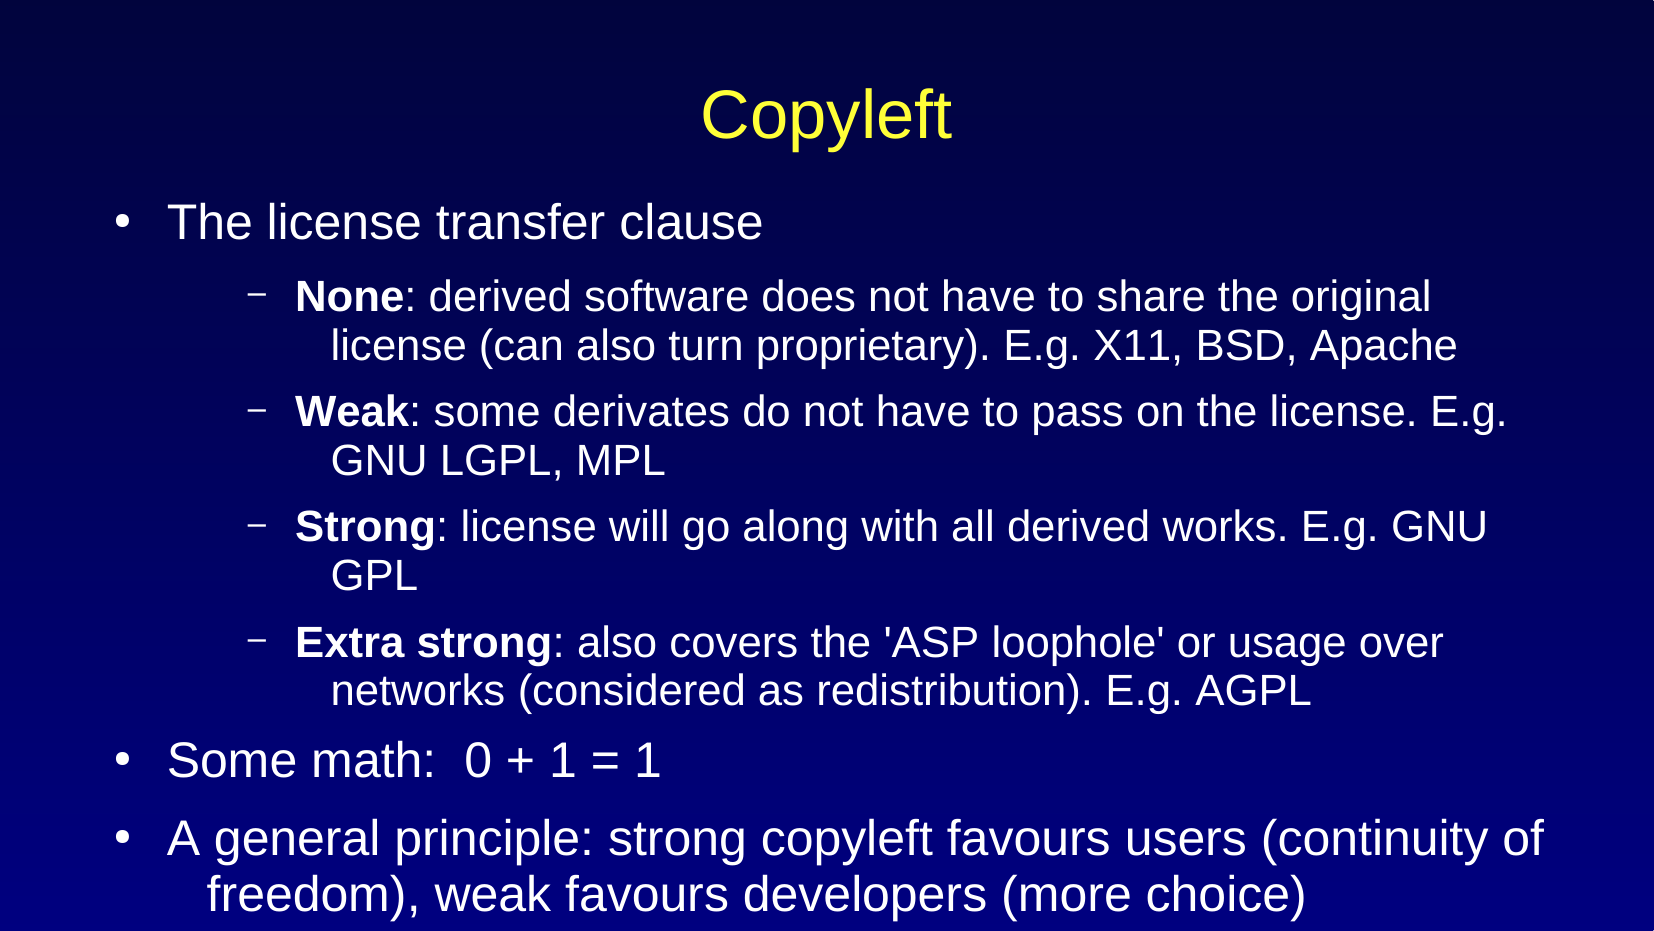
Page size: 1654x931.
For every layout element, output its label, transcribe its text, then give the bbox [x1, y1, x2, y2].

title Copyleft [82, 37, 1571, 193]
list The license transfer clause None: derived software does not have to share the original license (can also turn proprietary). E.g. X11, BSD, Apache Weak: some derivates do not have to pass on the license. E.g. GNU LGPL, MPL Strong: license will go along with all derived works. E.g. GNU GPL Extra strong: also covers the 'ASP loophole' or usage over networks (considered as redistribution). E.g. AGPL Some math: 0 + 1 = 1 A general principle: strong copyleft favours users (continuity of freedom), weak favours developers (more choice) [82, 193, 1571, 923]
